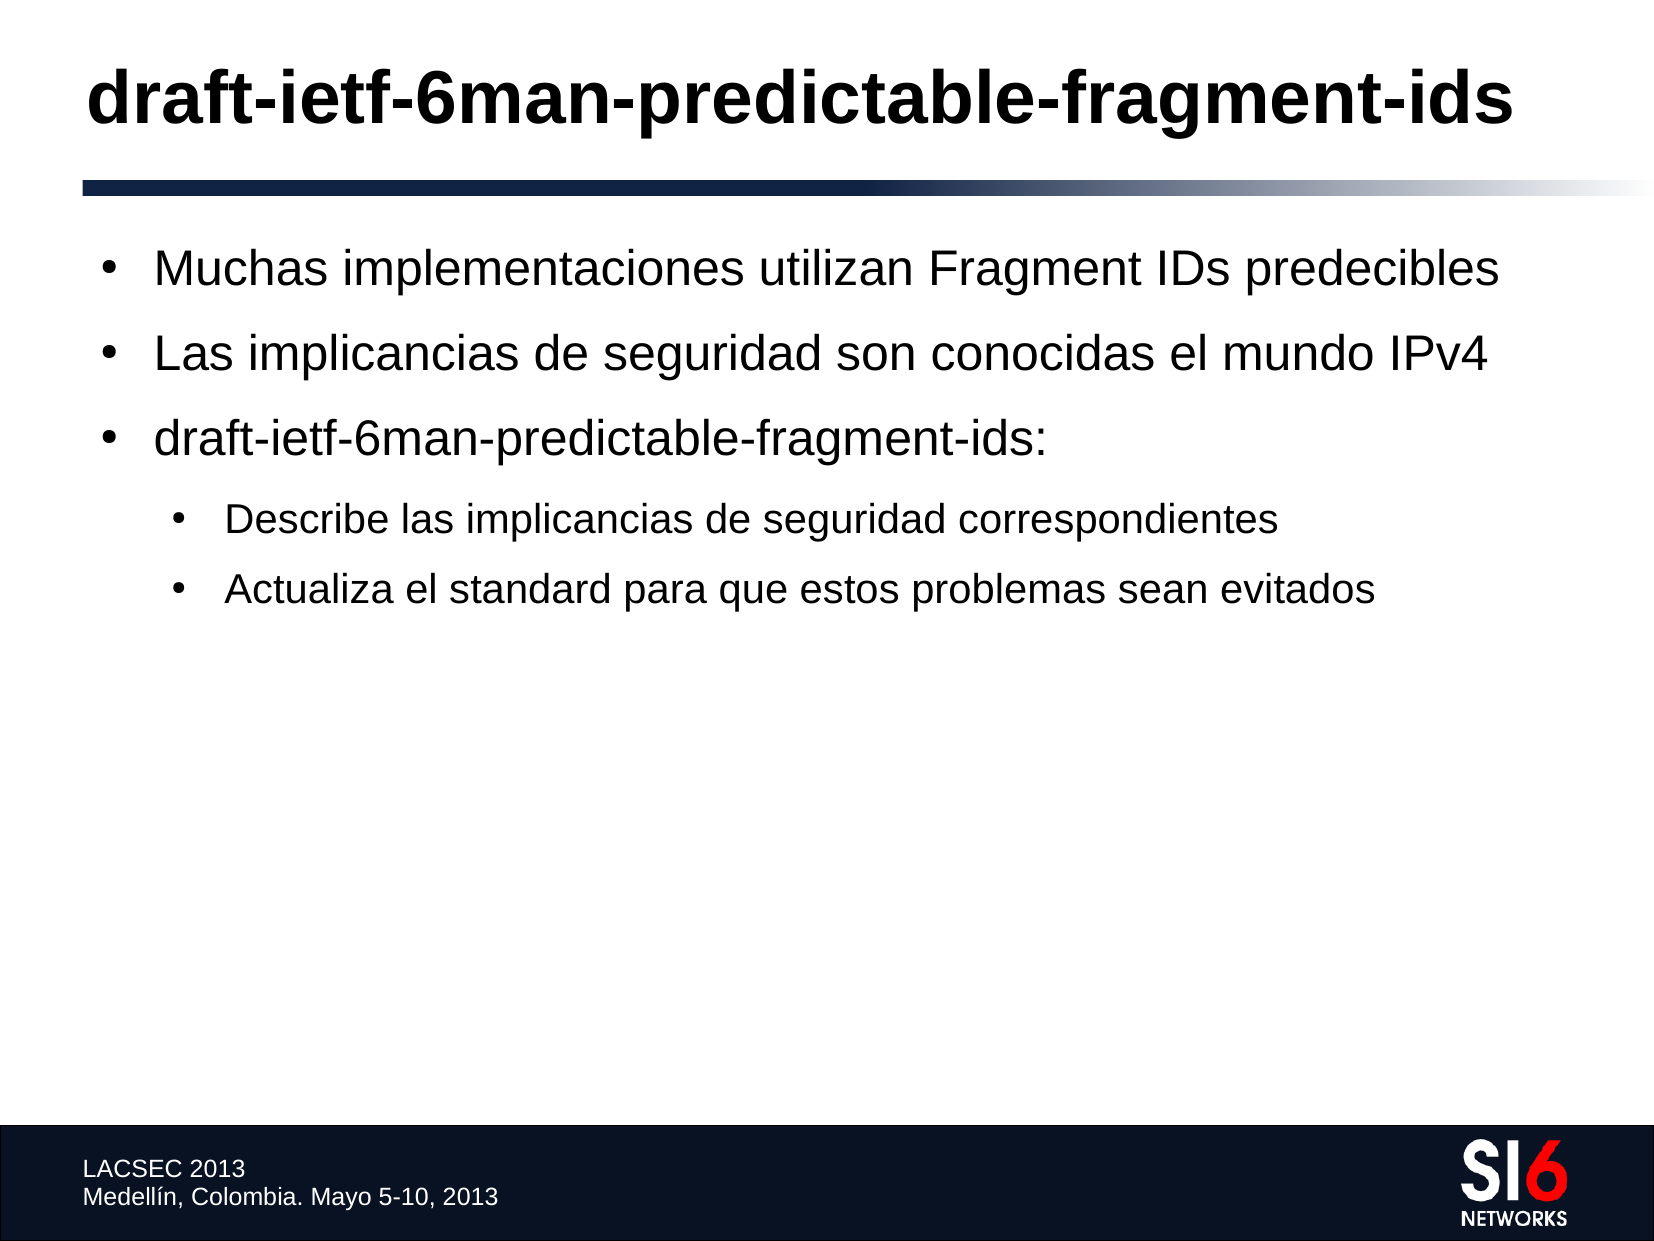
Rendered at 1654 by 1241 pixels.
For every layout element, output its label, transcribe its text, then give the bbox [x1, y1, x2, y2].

picture [1461, 1139, 1567, 1226]
list Muchas implementaciones utilizan Fragment IDs predecibles Las implicancias de seguridad son conocidas el mundo IPv4 draft-ietf-6man-predictable-fragment-ids: Describe las implicancias de seguridad correspondientes Actualiza el standard para que estos problemas sean evitados [82, 240, 1571, 1059]
title draft-ietf-6man-predictable-fragment-ids [86, 30, 1576, 166]
